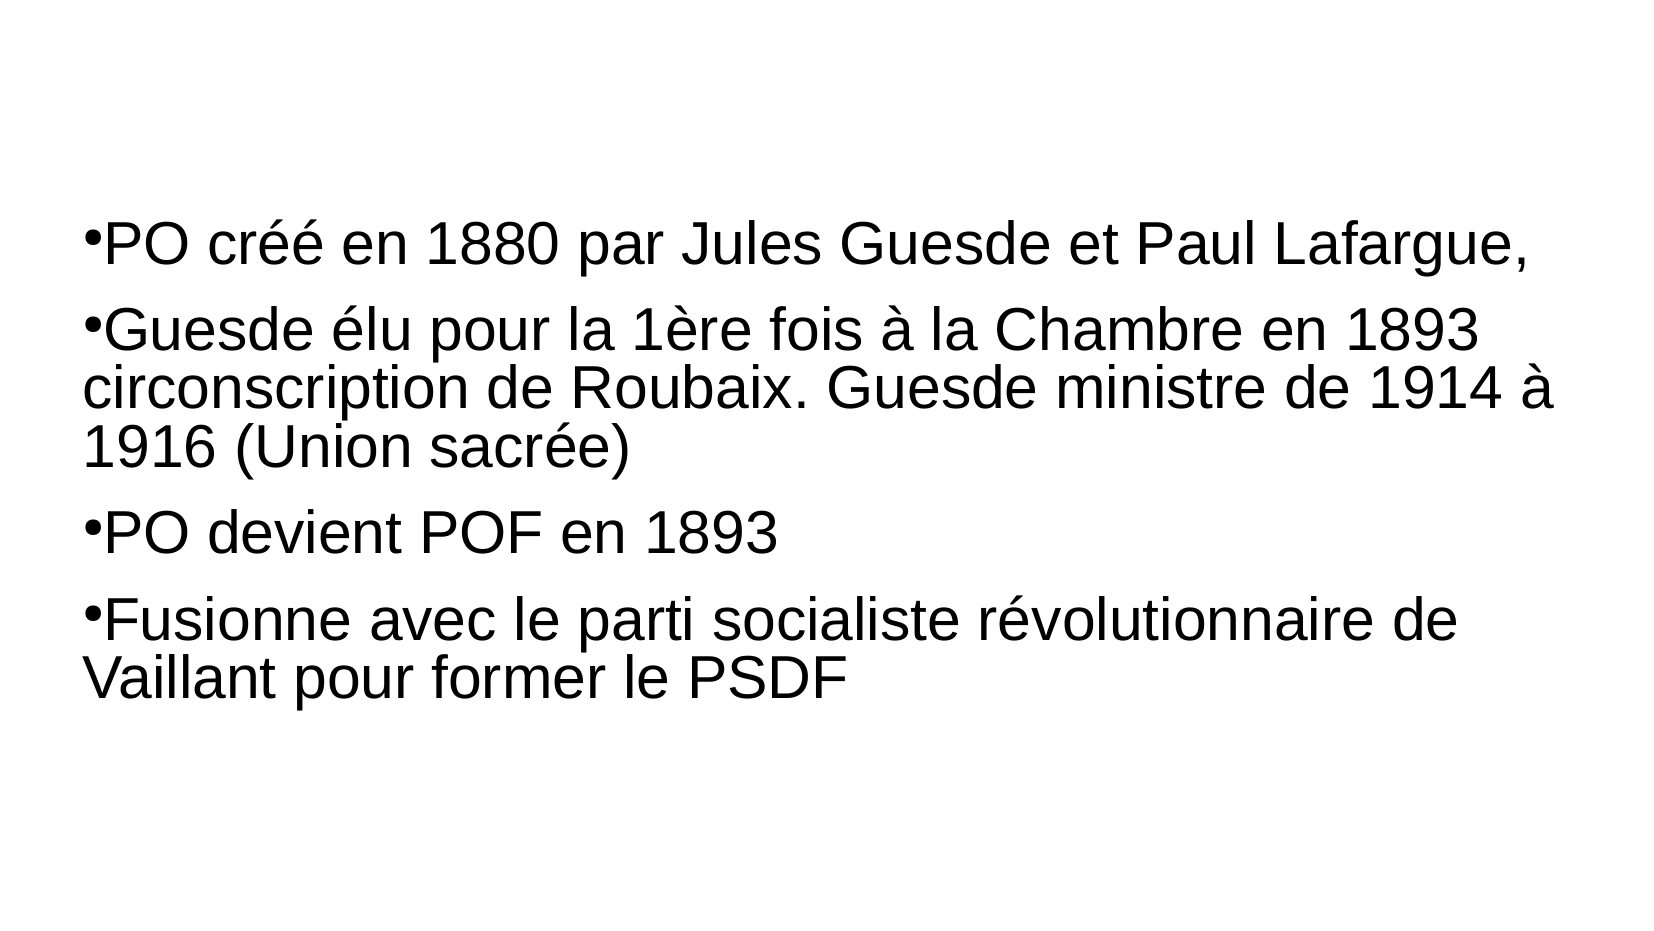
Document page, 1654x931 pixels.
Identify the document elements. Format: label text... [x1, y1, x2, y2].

list PO créé en 1880 par Jules Guesde et Paul Lafargue, Guesde élu pour la 1ère fois à la Chambre en 1893 circonscription de Roubaix. Guesde ministre de 1914 à 1916 (Union sacrée) PO devient POF en 1893 Fusionne avec le parti socialiste révolutionnaire de Vaillant pour former le PSDF [82, 217, 1571, 758]
